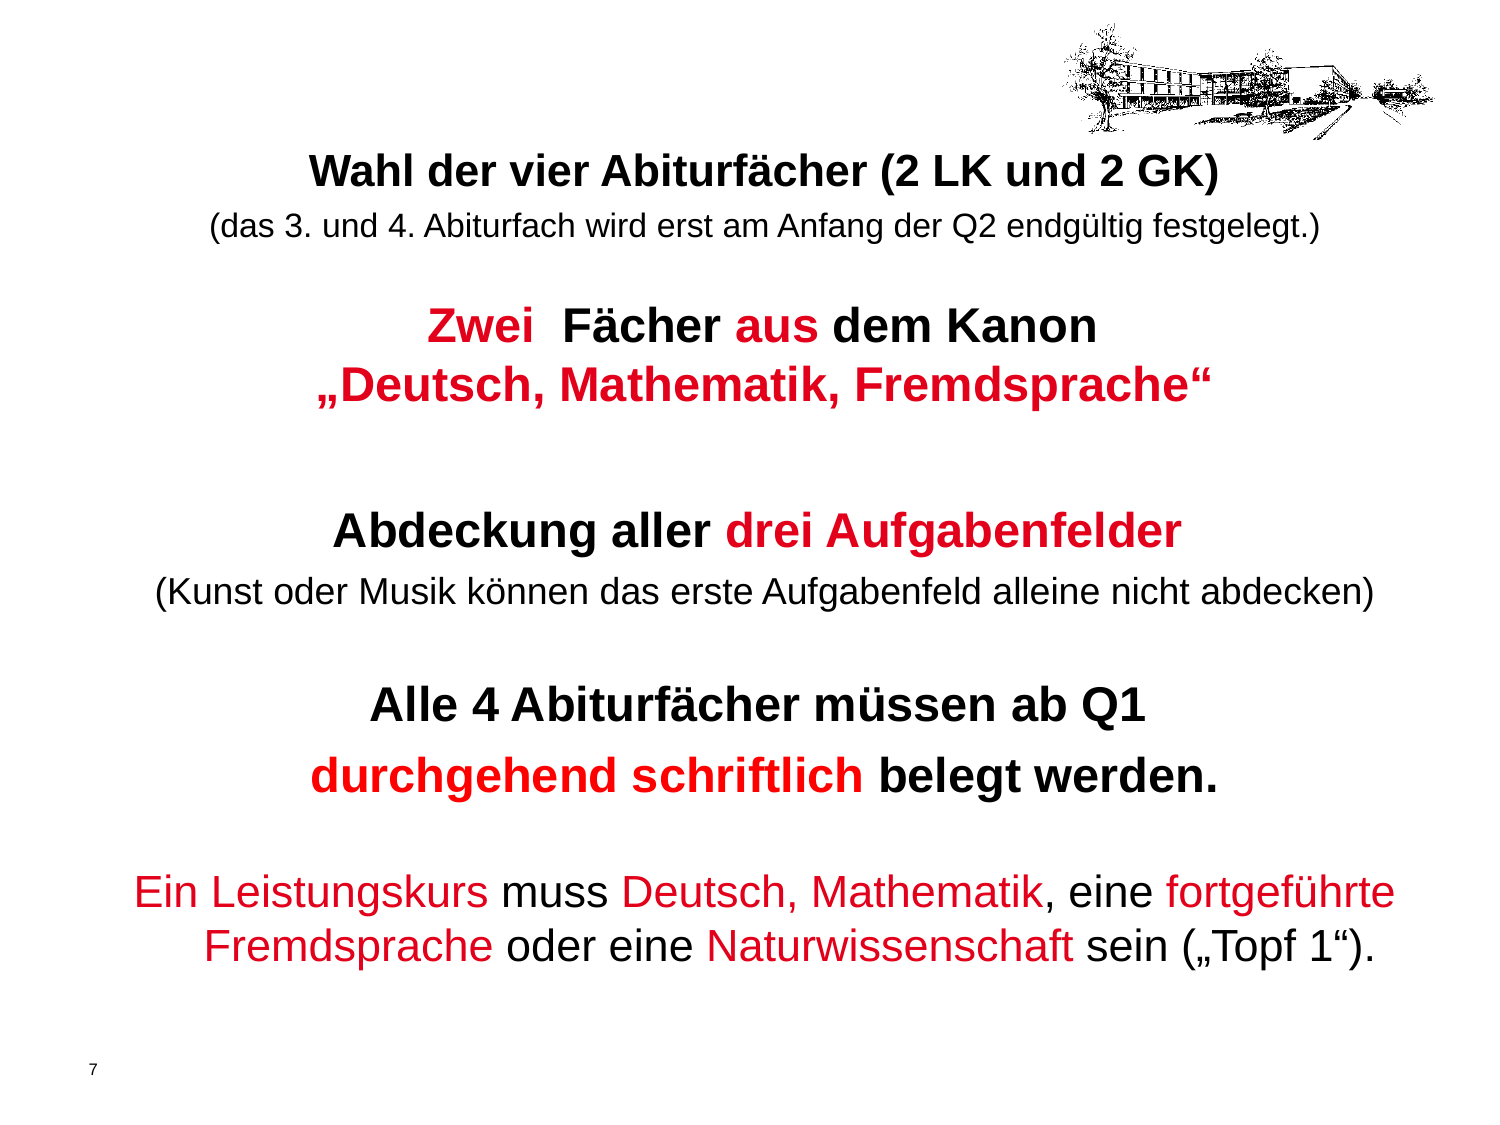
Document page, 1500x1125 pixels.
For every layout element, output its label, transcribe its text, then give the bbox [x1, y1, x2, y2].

text_box <Foliennummer> [88, 1058, 136, 1115]
picture [1045, 11, 1441, 143]
list Wahl der vier Abiturfächer (2 LK und 2 GK) (das 3. und 4. Abiturfach wird erst am Anfang der Q2 endgültig festgelegt.) Zwei Fächer aus dem Kanon „Deutsch, Mathematik, Fremdsprache“ Abdeckung aller drei Aufgabenfelder (Kunst oder Musik können das erste Aufgabenfeld alleine nicht abdecken) Alle 4 Abiturfächer müssen ab Q1 durchgehend schriftlich belegt werden. Ein Leistungskurs muss Deutsch, Mathematik, eine fortgeführte Fremdsprache oder eine Naturwissenschaft sein („Topf 1“). [29, 85, 1500, 1032]
